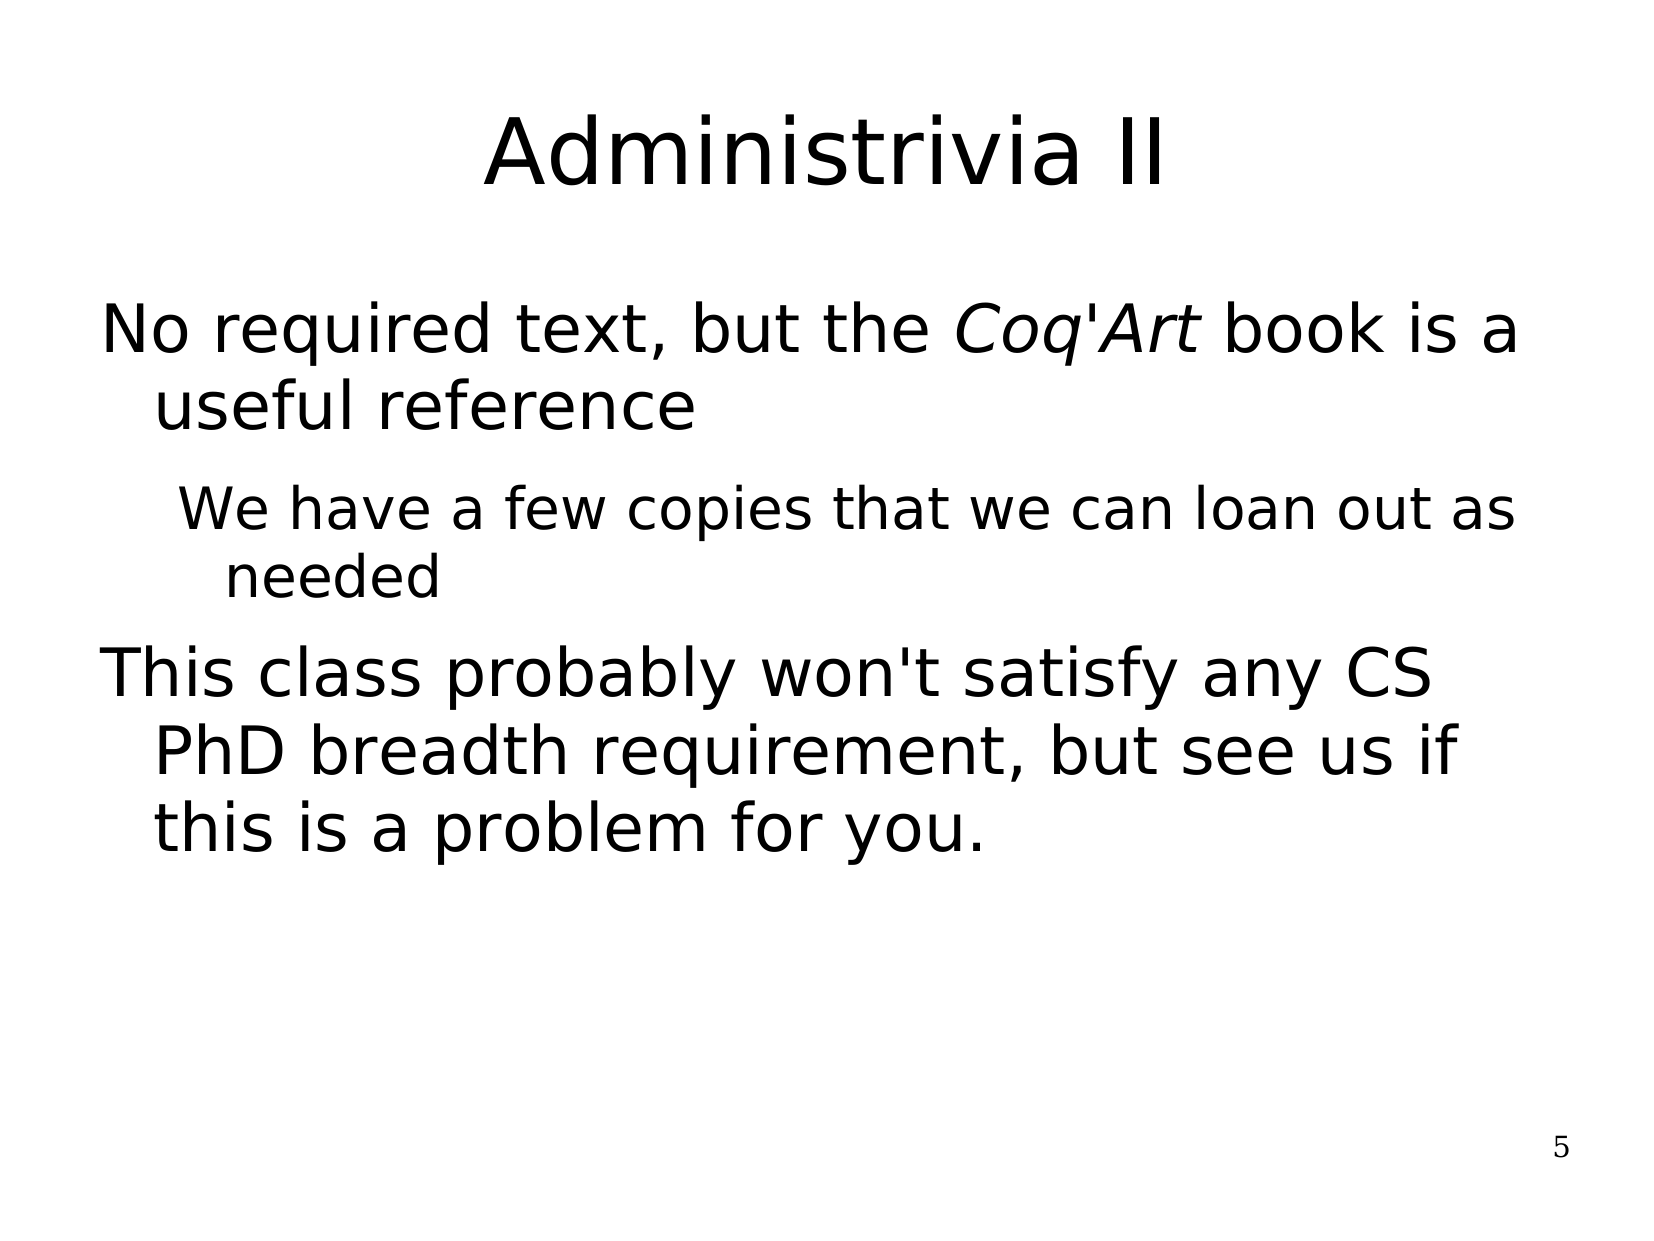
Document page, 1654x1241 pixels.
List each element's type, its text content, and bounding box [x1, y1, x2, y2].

title Administrivia II [82, 49, 1571, 257]
list No required text, but the Coq'Art book is a useful reference We have a few copies that we can loan out as needed This class probably won't satisfy any CS PhD breadth requirement, but see us if this is a problem for you. [82, 290, 1571, 1109]
